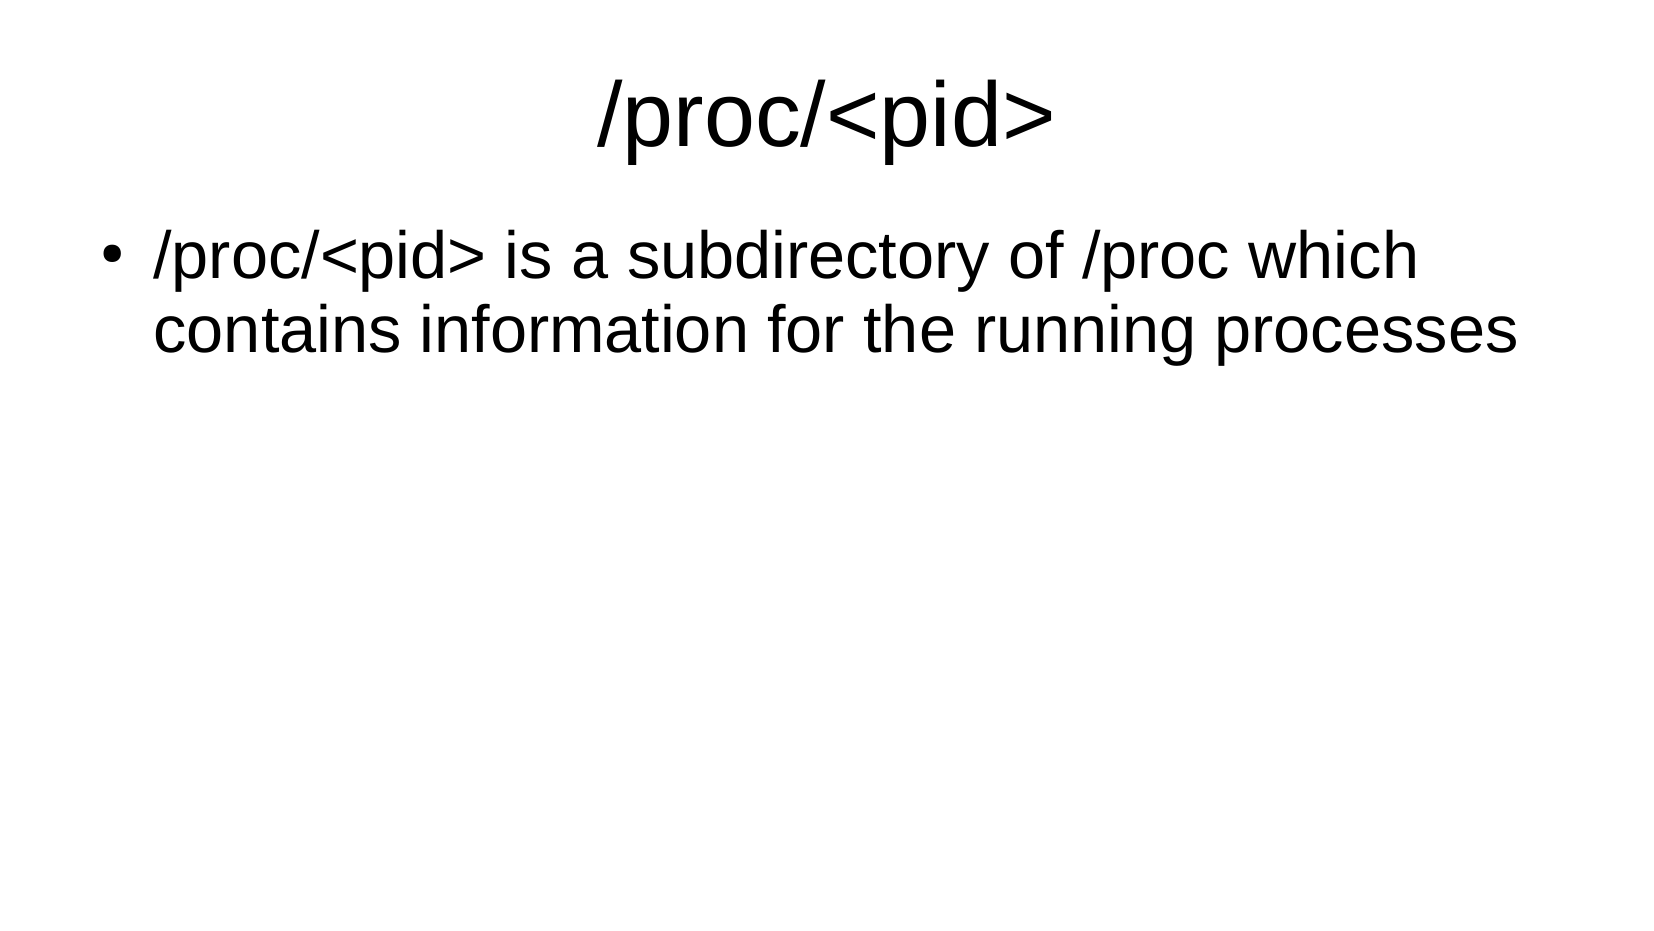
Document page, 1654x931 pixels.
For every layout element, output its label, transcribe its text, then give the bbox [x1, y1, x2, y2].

list /proc/<pid> is a subdirectory of /proc which contains information for the running processes [82, 217, 1571, 758]
title /proc/<pid> [82, 37, 1571, 193]
